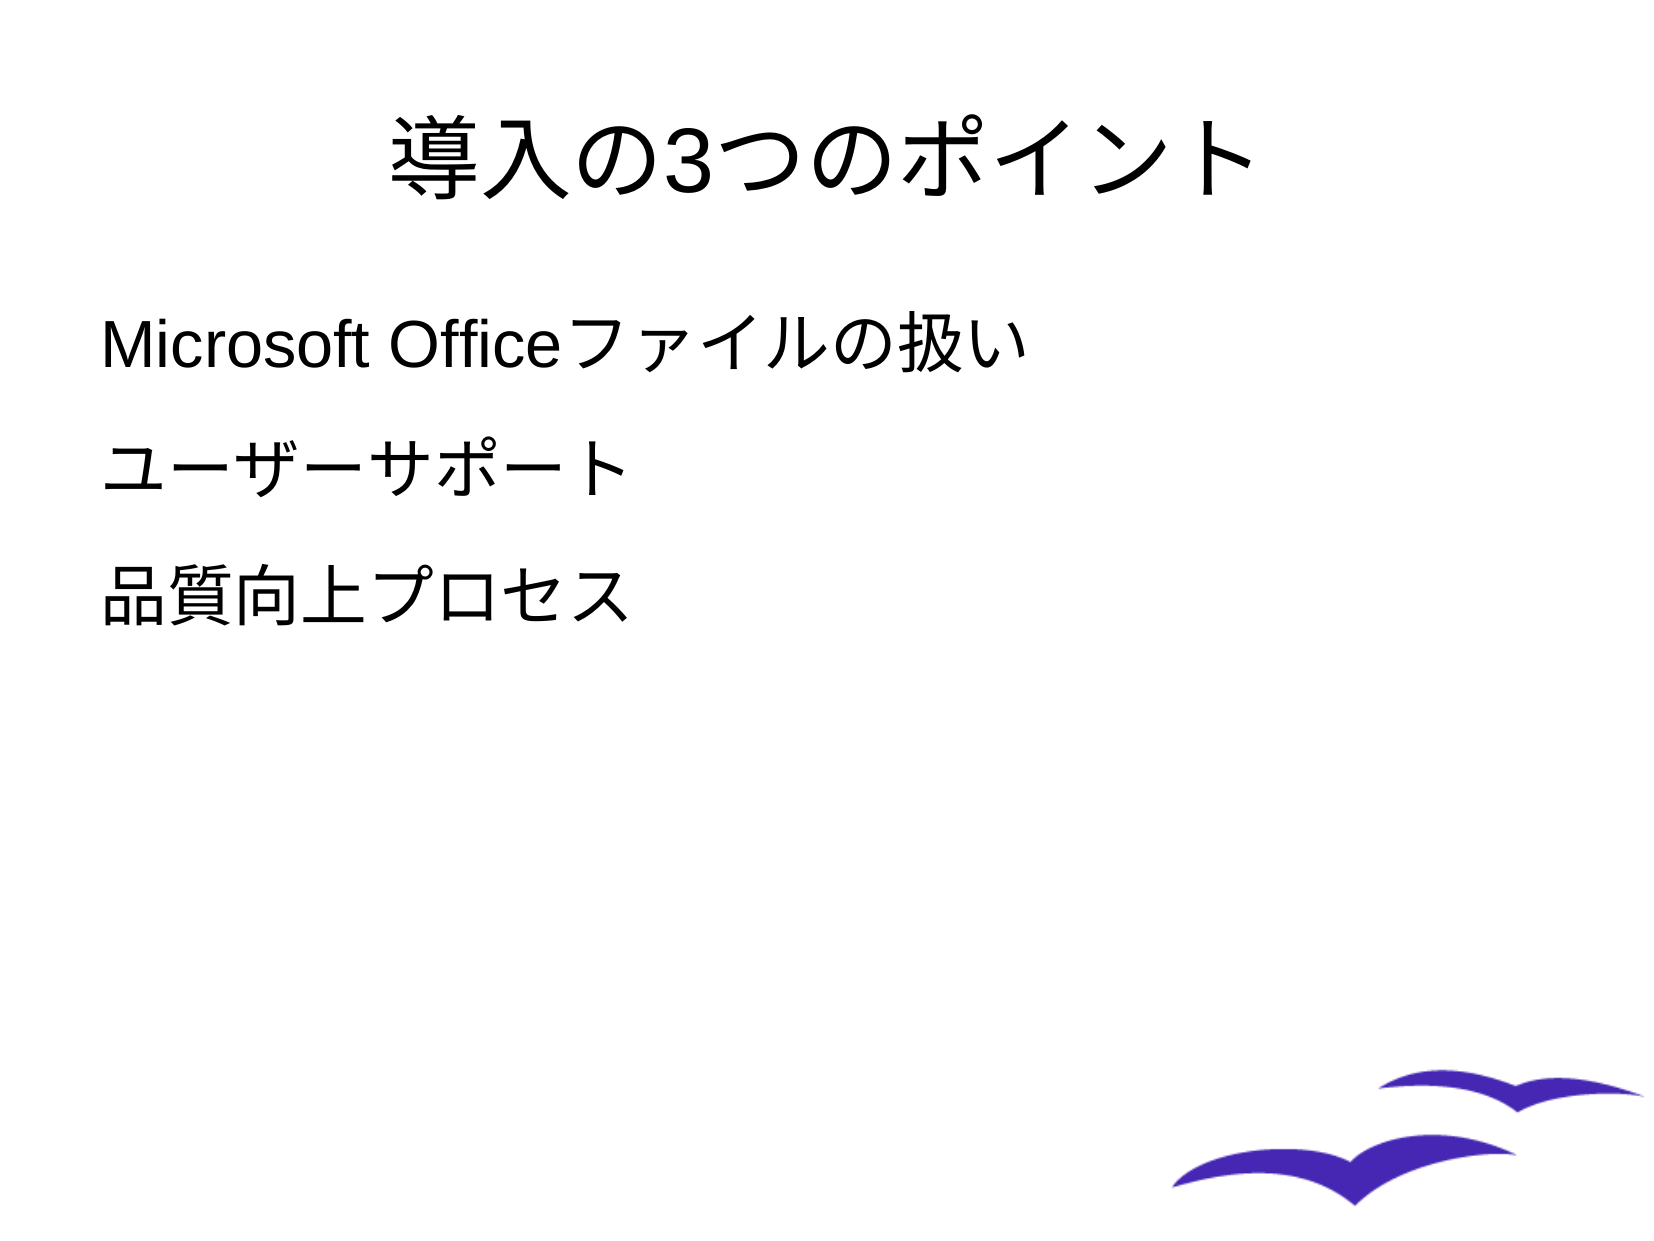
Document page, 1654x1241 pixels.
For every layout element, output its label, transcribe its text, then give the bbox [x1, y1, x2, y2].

title 導入の3つのポイント [82, 56, 1571, 250]
picture [1167, 1062, 1654, 1211]
list Microsoft Officeファイルの扱い ユーザーサポート 品質向上プロセス [82, 290, 1571, 1094]
